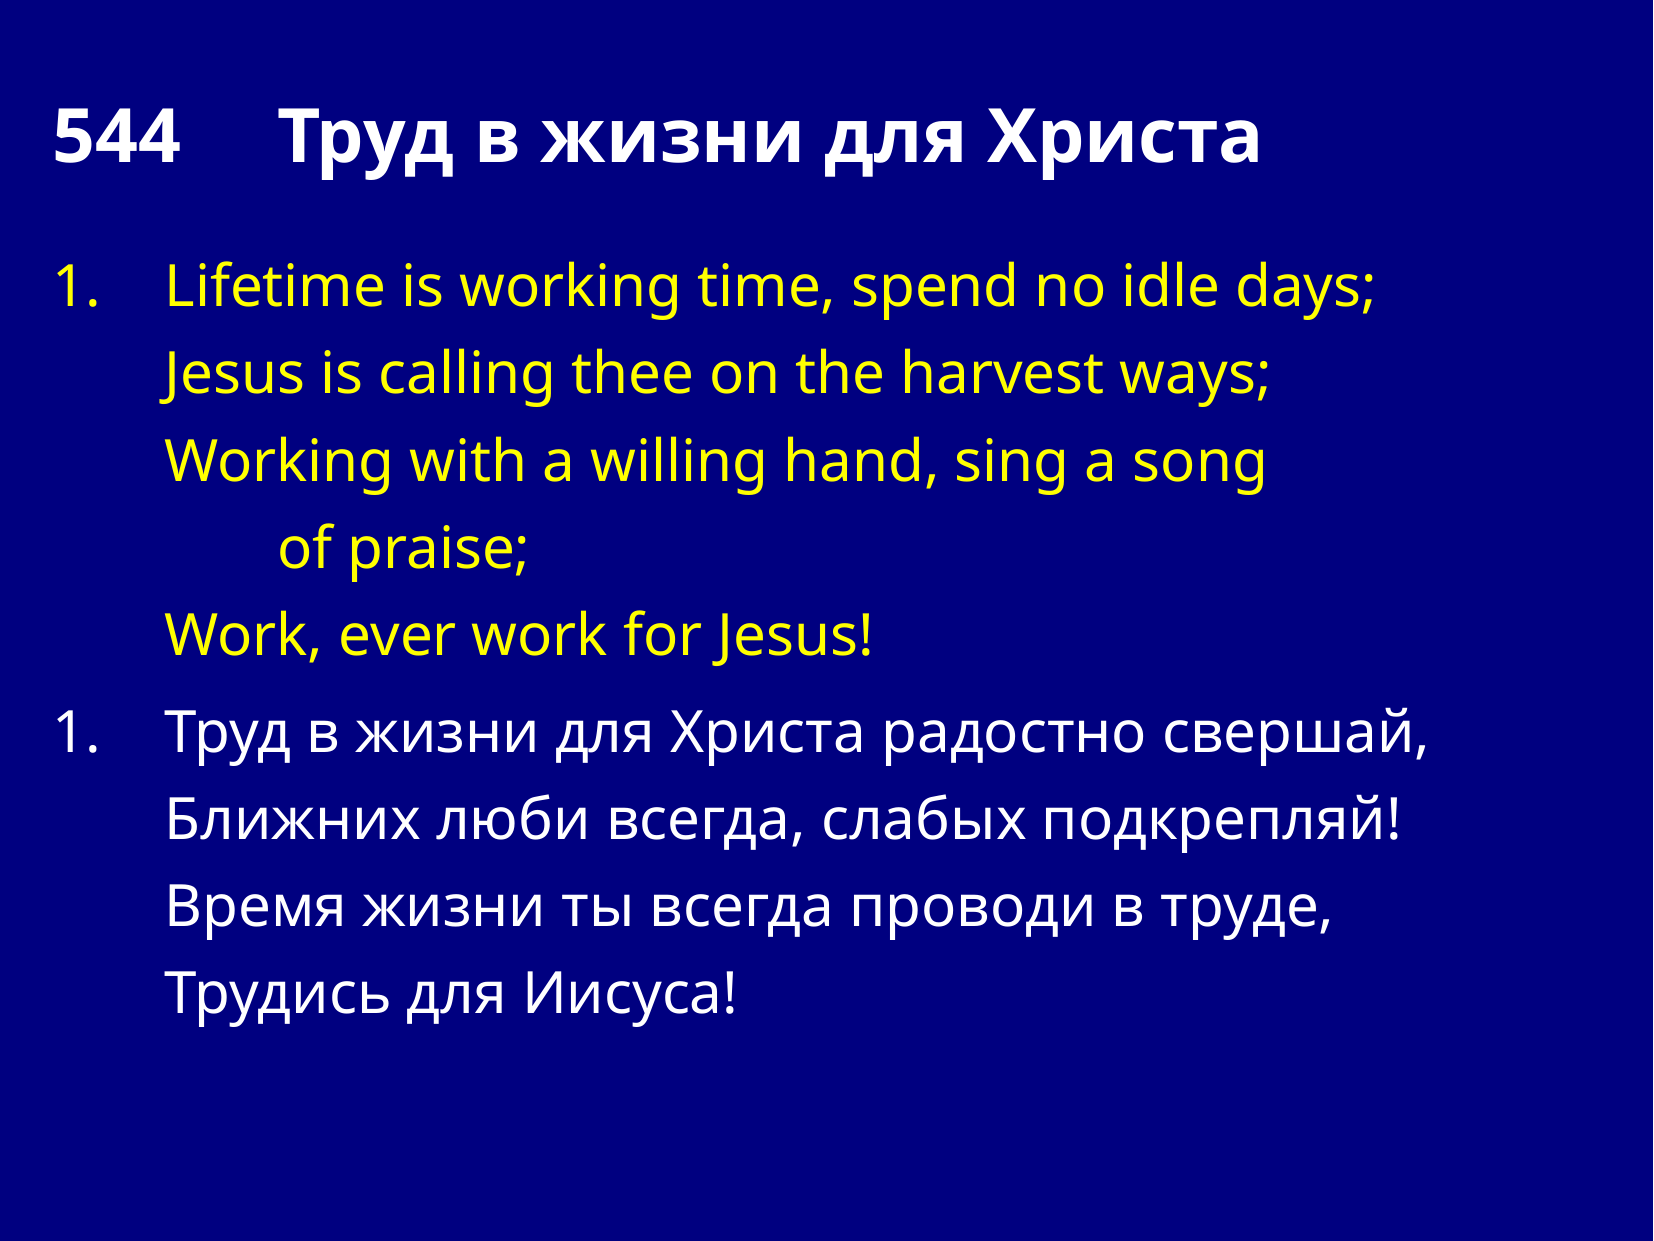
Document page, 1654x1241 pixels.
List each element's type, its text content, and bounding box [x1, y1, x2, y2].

text_box 544 Труд в жизни для Христа [37, 75, 1576, 188]
text_box 1. Труд в жизни для Христа радостно свершай, Ближних люби всегда, слабых подкрепляй! Время жизни ты всегда проводи в труде, Трудись для Иисуса! [37, 675, 1653, 1163]
text_box 1. Lifetime is working time, spend no idle days; Jesus is calling thee on the harvest ways; Working with a willing hand, sing a song of praise; Work, ever work for Jesus! [37, 188, 1576, 638]
